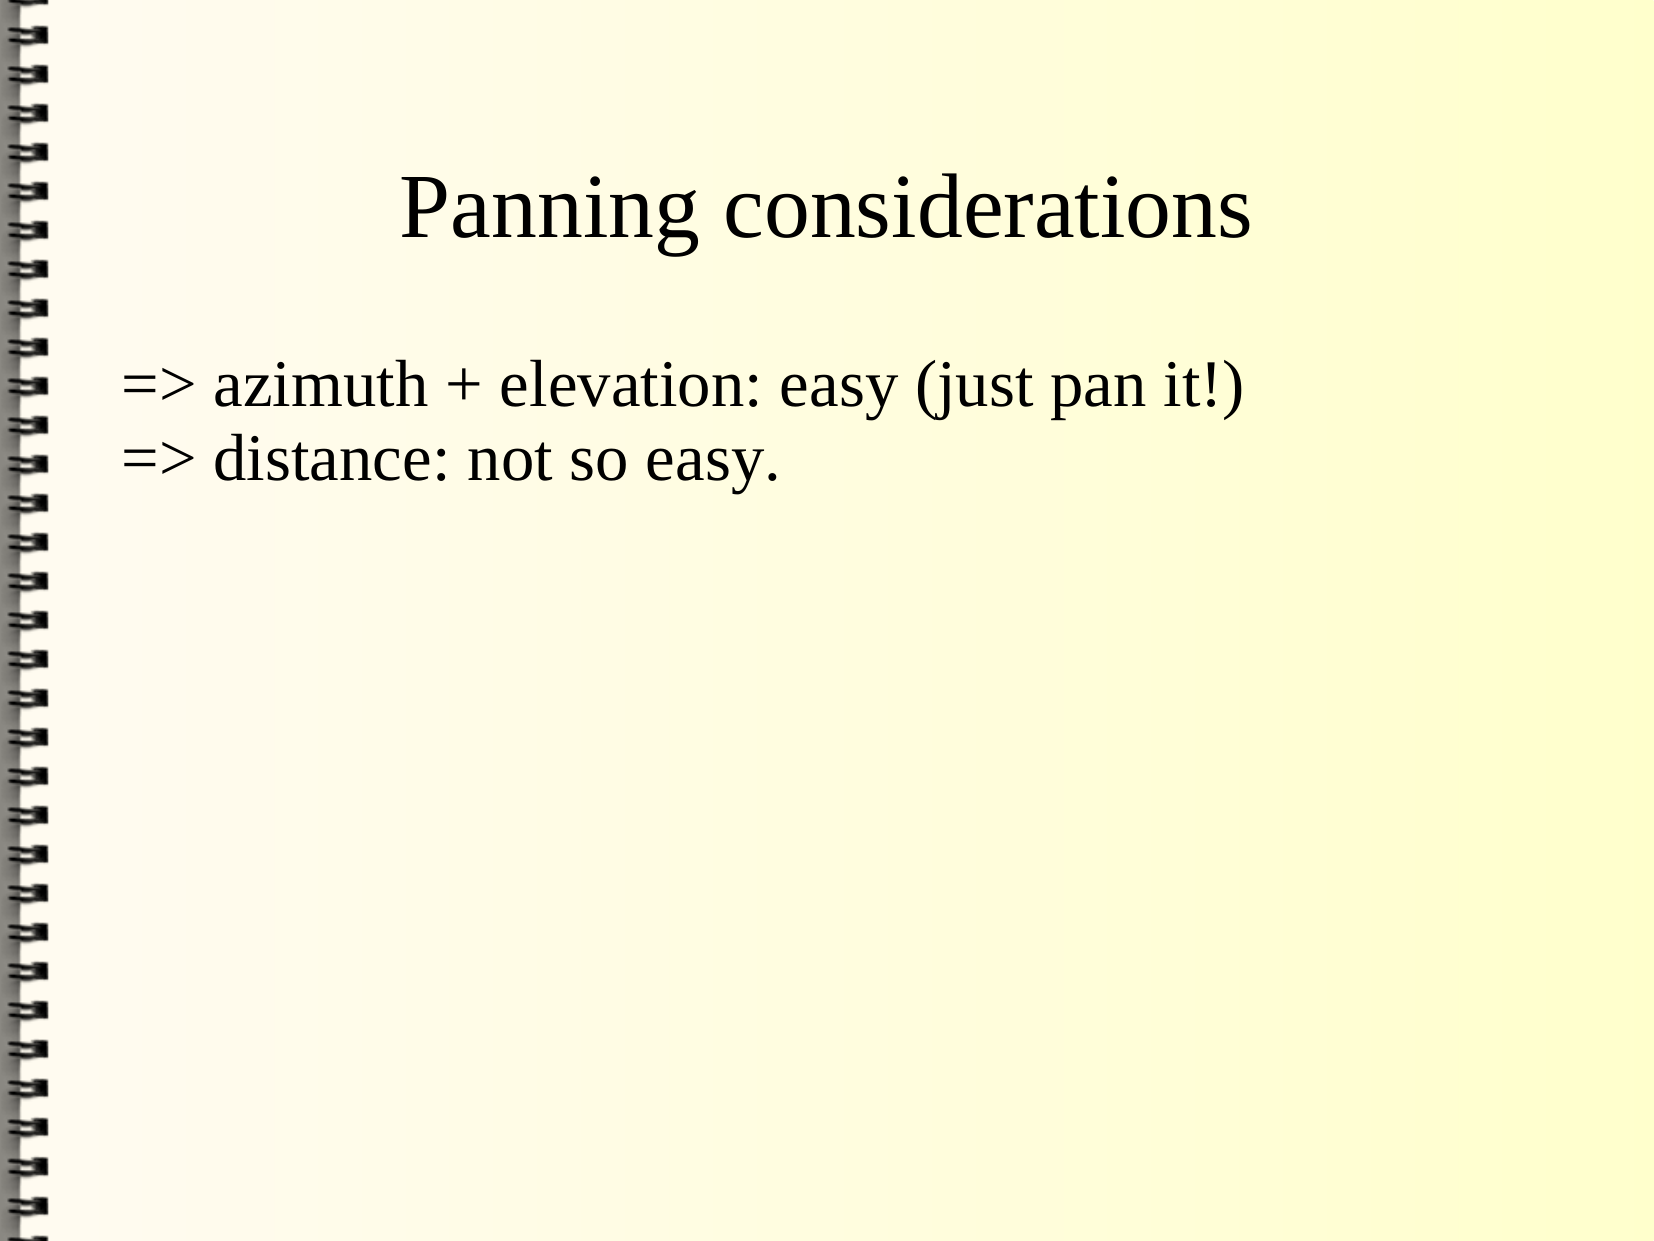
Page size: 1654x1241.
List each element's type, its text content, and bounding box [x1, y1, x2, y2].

subtitle => azimuth + elevation: easy (just pan it!) => distance: not so easy. [121, 346, 1534, 1162]
title Panning considerations [121, 110, 1534, 303]
picture [0, 0, 1654, 1241]
